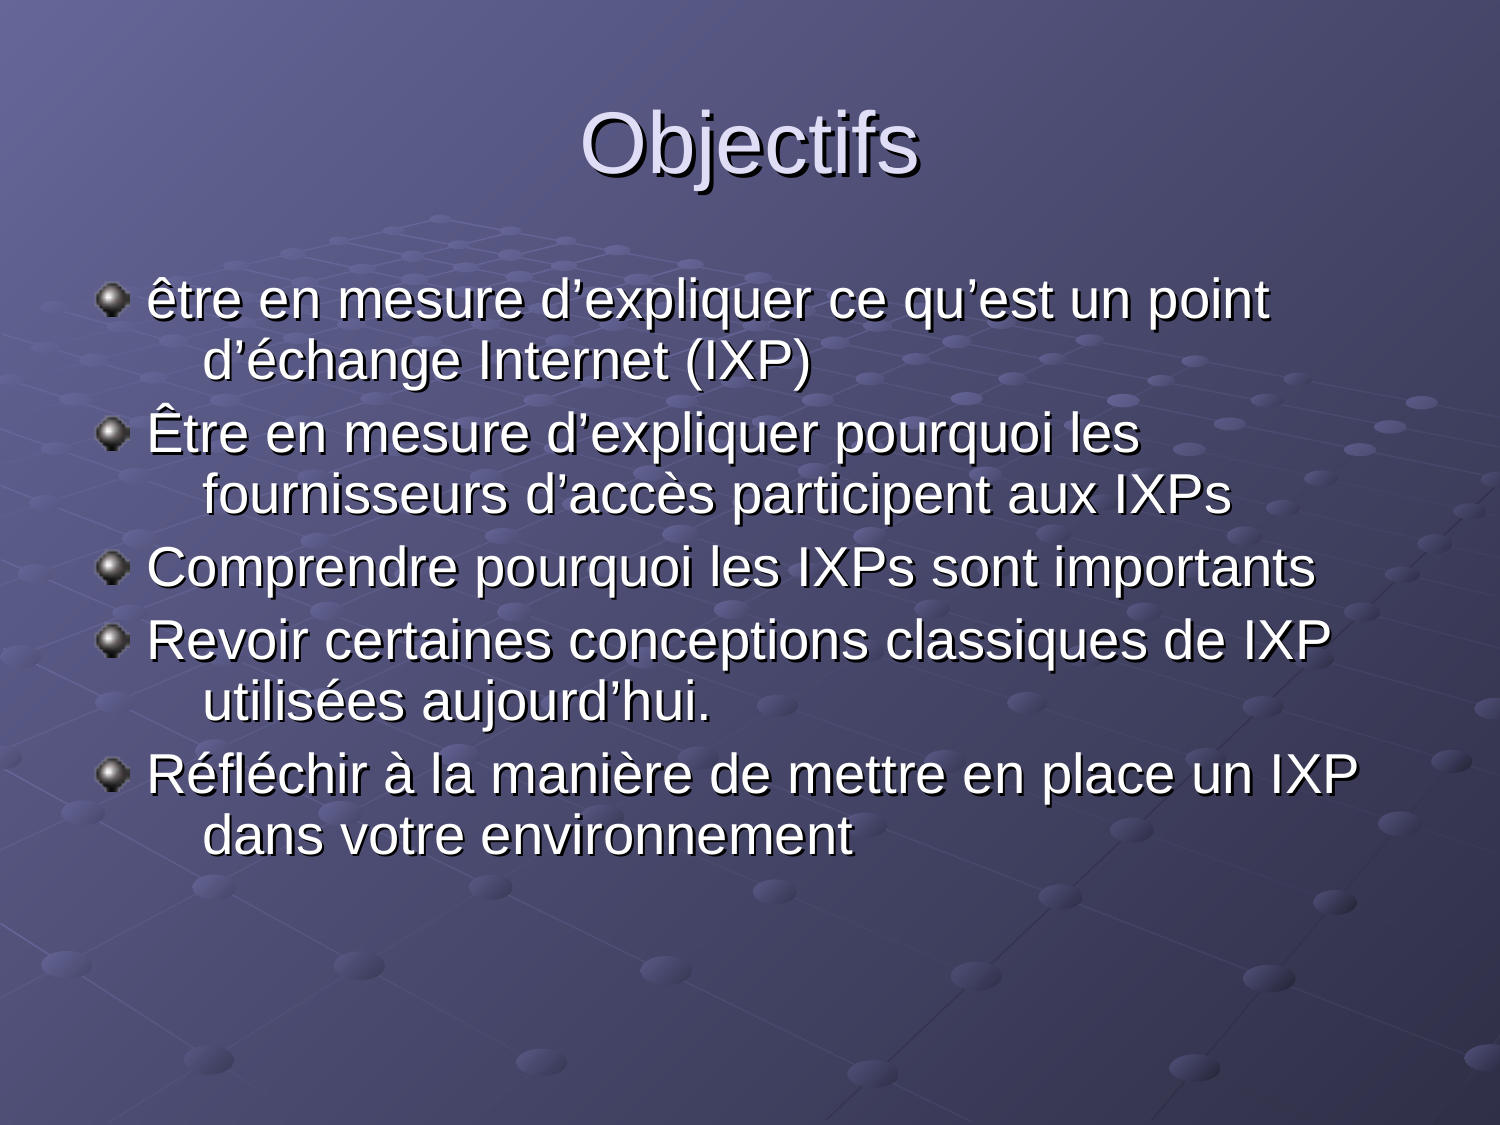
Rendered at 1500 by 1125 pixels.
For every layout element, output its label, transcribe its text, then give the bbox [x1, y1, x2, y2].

title Objectifs [75, 45, 1426, 233]
list être en mesure d’expliquer ce qu’est un point d’échange Internet (IXP) Être en mesure d’expliquer pourquoi les fournisseurs d’accès participent aux IXPs Comprendre pourquoi les IXPs sont importants Revoir certaines conceptions classiques de IXP utilisées aujourd’hui. Réfléchir à la manière de mettre en place un IXP dans votre environnement [75, 262, 1426, 1007]
